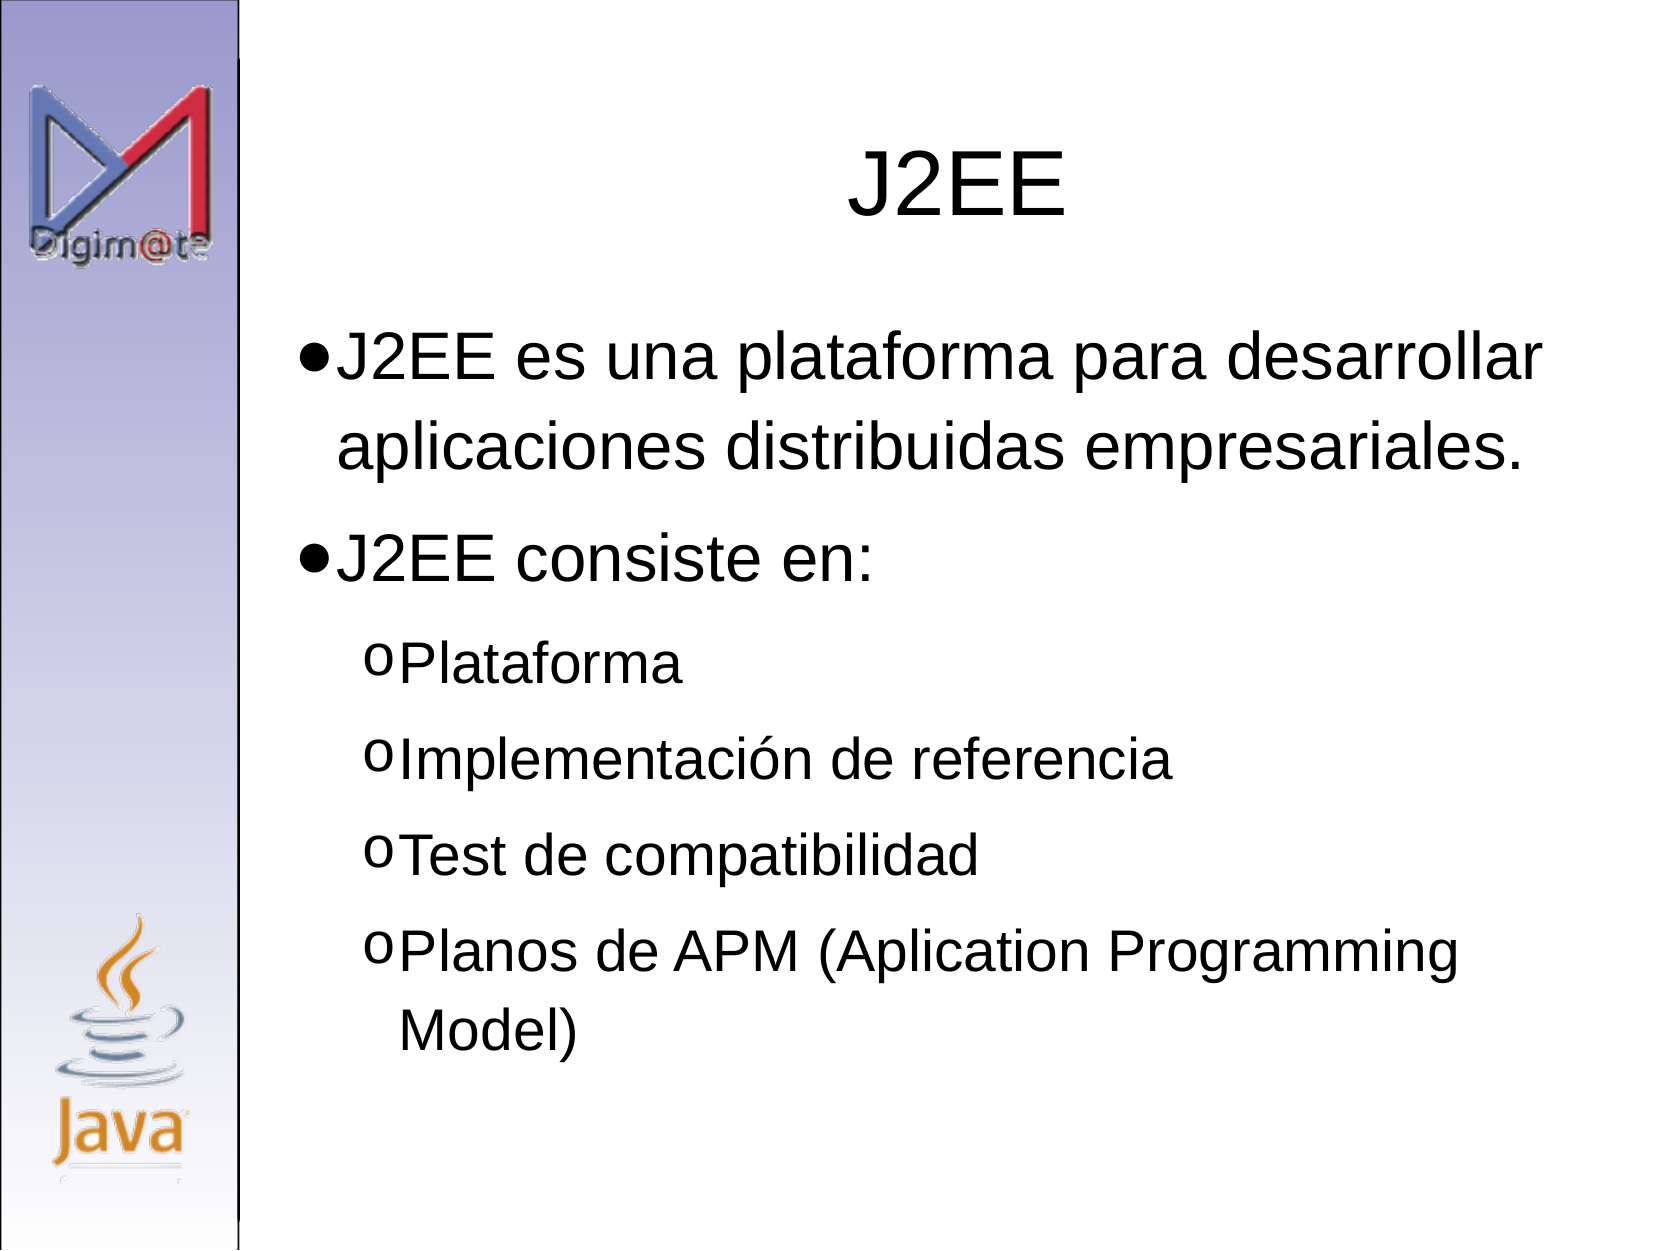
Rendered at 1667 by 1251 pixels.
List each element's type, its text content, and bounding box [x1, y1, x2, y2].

title J2EE [267, 65, 1650, 281]
picture [0, 0, 1667, 1250]
list J2EE es una plataforma para desarrollar aplicaciones distribuidas empresariales. J2EE consiste en: Plataforma Implementación de referencia Test de compatibilidad Planos de APM (Aplication Programming Model) [267, 297, 1596, 1130]
